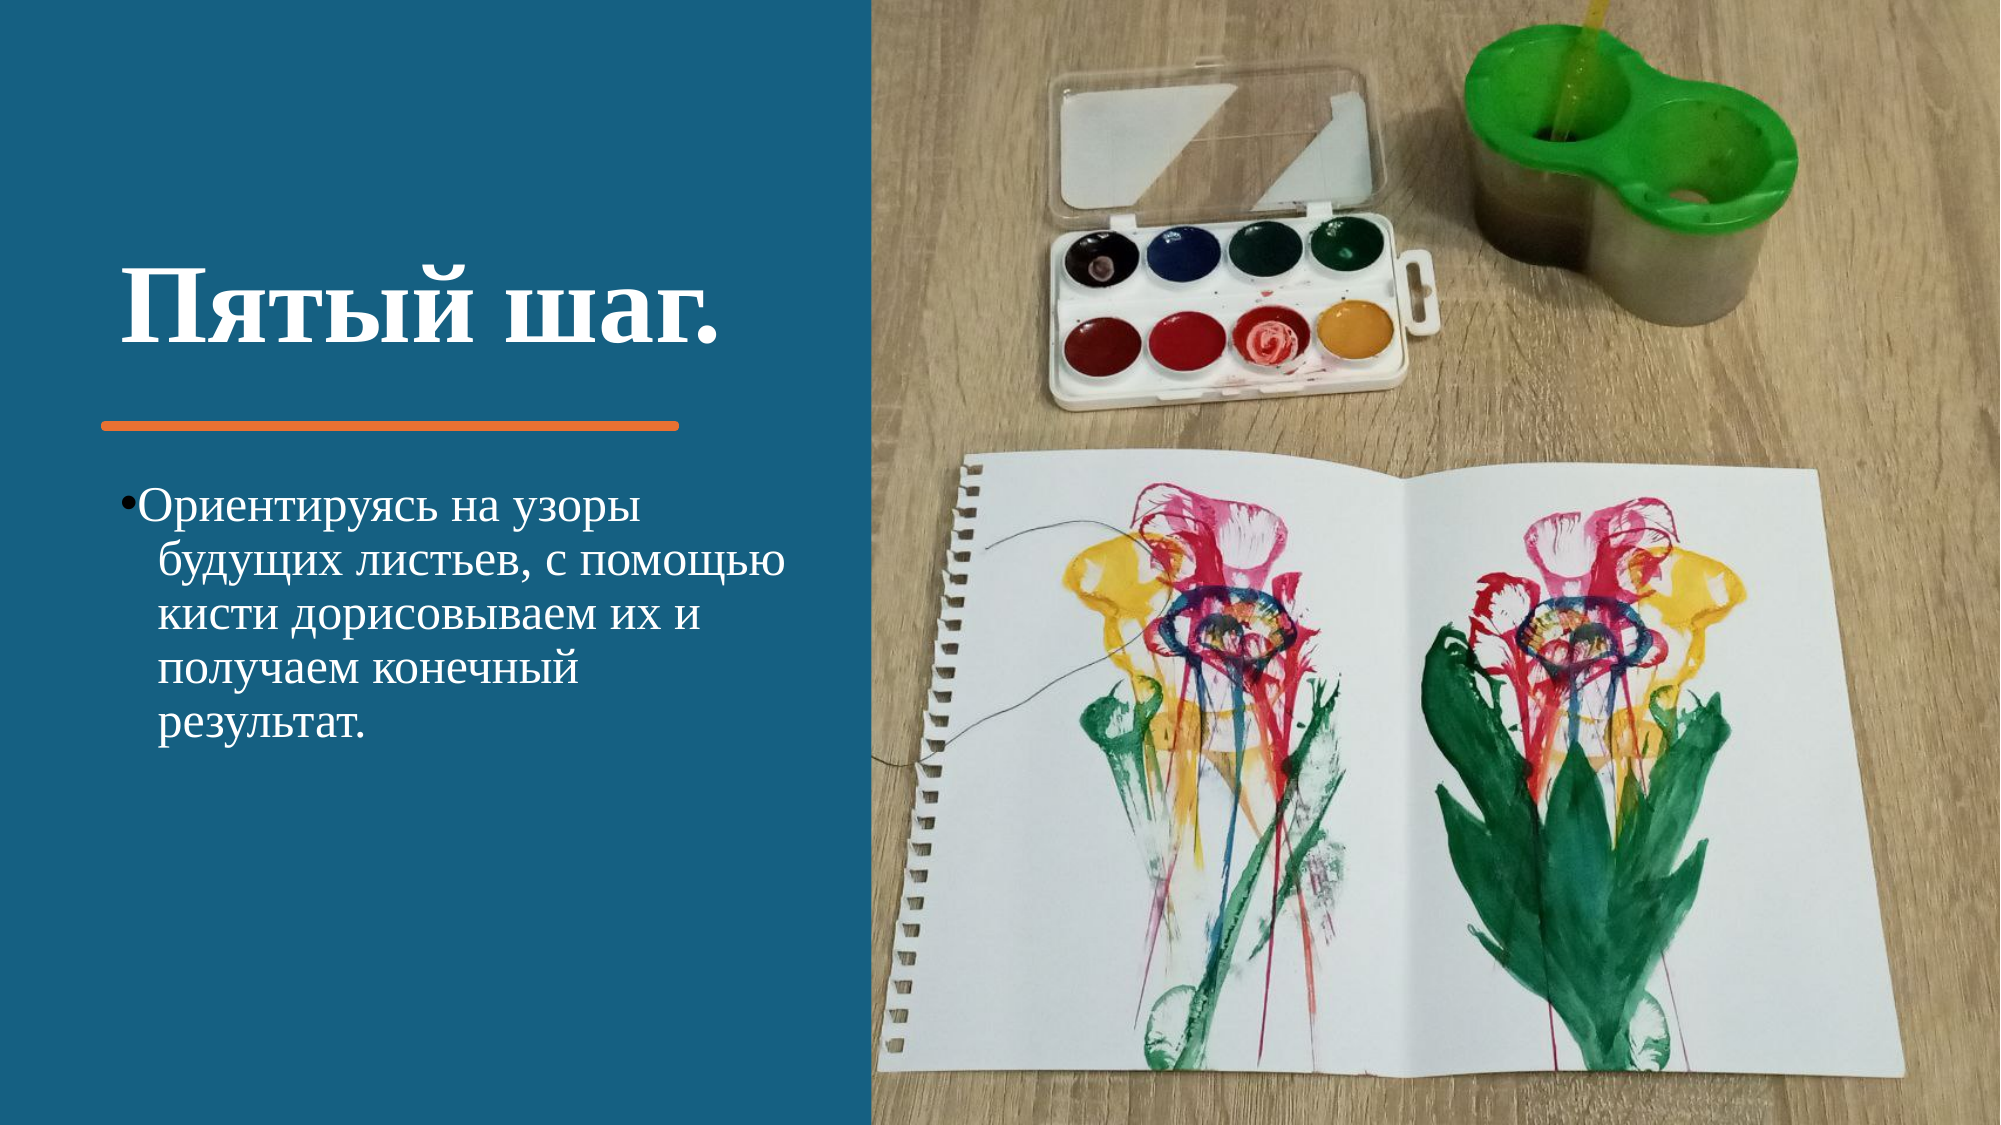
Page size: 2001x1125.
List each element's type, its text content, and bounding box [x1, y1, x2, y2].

text_box [0, 0, 871, 1125]
list Ориентируясь на узоры будущих листьев, с помощью кисти дорисовываем их и получаем конечный результат. [105, 471, 802, 1016]
picture [871, 0, 2000, 1125]
title Пятый шаг. [105, 53, 822, 375]
